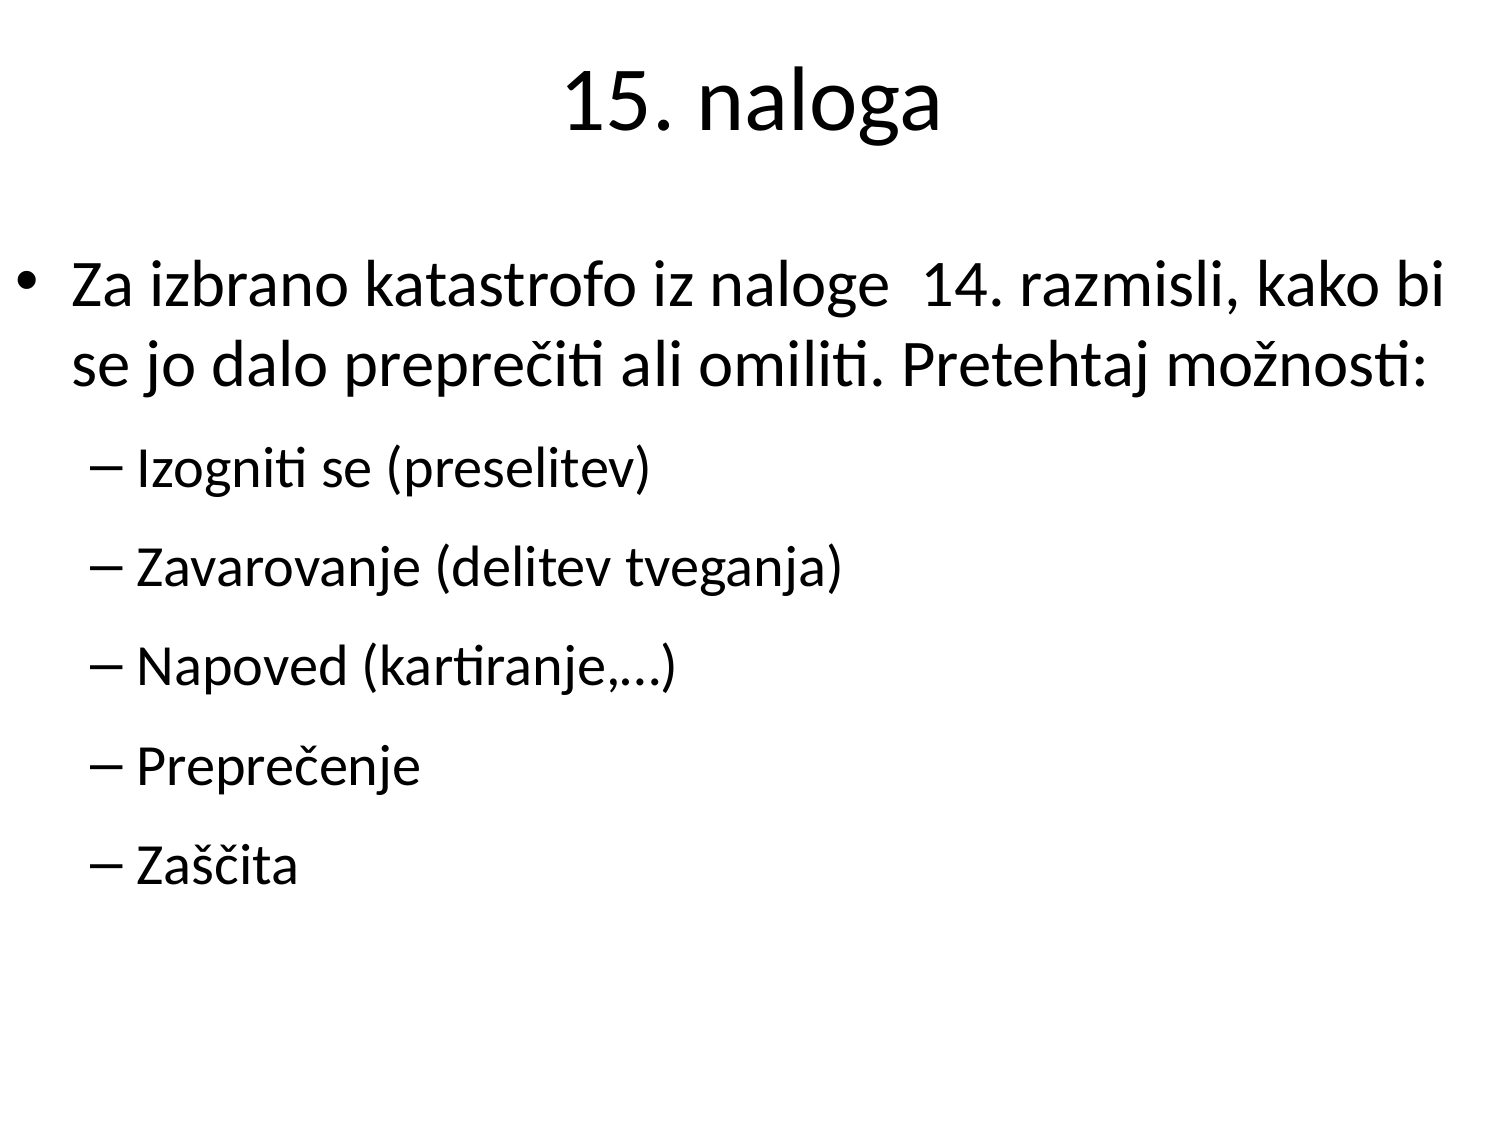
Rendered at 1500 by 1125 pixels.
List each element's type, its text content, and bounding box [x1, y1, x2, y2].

title 15. naloga [76, 0, 1427, 188]
list Za izbrano katastrofo iz naloge 14. razmisli, kako bi se jo dalo preprečiti ali omiliti. Pretehtaj možnosti: Izogniti se (preselitev) Zavarovanje (delitev tveganja) Napoved (kartiranje,…) Preprečenje Zaščita [0, 231, 1500, 1005]
